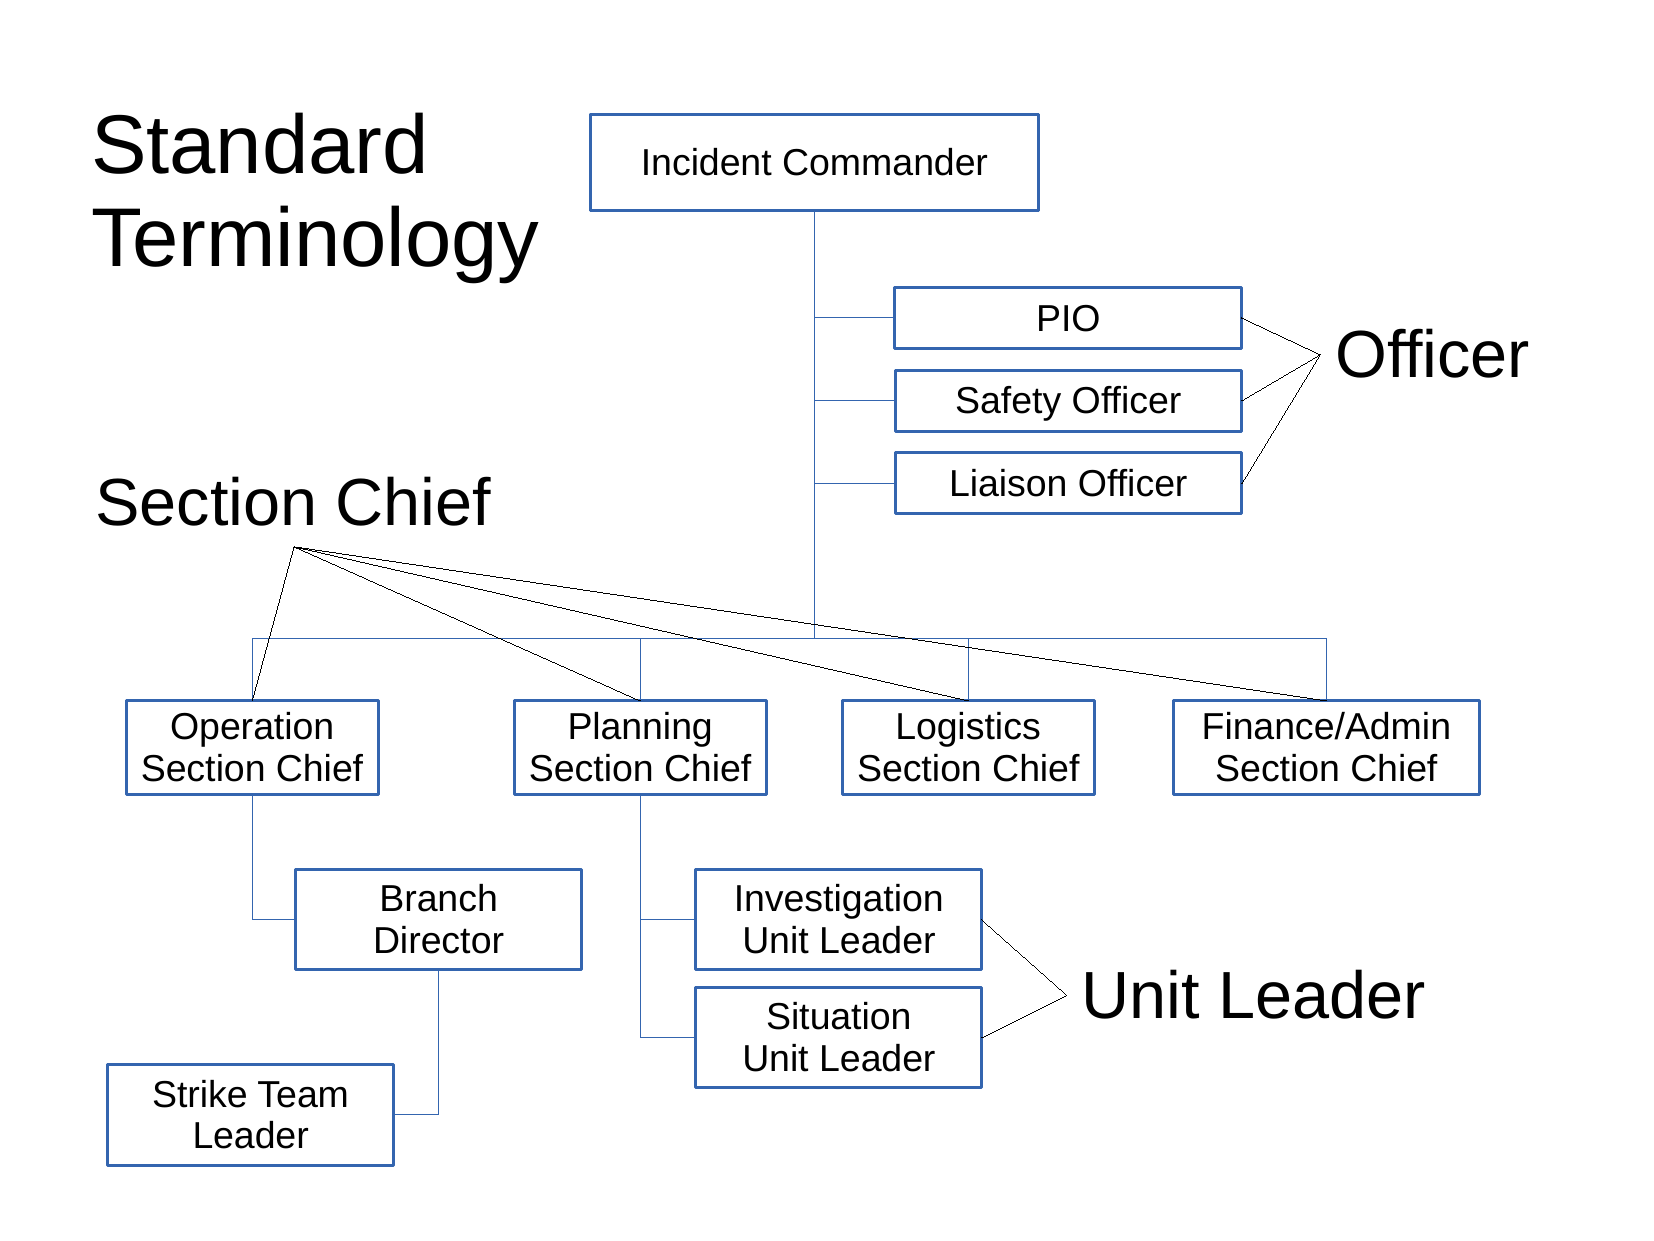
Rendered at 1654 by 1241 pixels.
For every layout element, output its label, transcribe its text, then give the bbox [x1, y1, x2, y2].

text_box Branch Director [295, 869, 582, 970]
text_box Planning Section Chief [514, 700, 767, 795]
text_box Section Chief [80, 457, 508, 547]
text_box Officer [1320, 309, 1546, 400]
text_box Standard Terminology [76, 90, 555, 292]
text_box Logistics Section Chief [842, 700, 1095, 795]
text_box Strike Team Leader [107, 1064, 394, 1166]
text_box PIO [894, 287, 1242, 349]
text_box Operation Section Chief [126, 700, 379, 795]
text_box Investigation Unit Leader [695, 869, 982, 970]
text_box Finance/Admin Section Chief [1173, 700, 1480, 795]
text_box Situation Unit Leader [695, 987, 982, 1088]
text_box Unit Leader [1066, 950, 1443, 1040]
text_box Incident Commander [590, 114, 1039, 211]
text_box Liaison Officer [895, 452, 1242, 514]
text_box Safety Officer [895, 370, 1242, 432]
